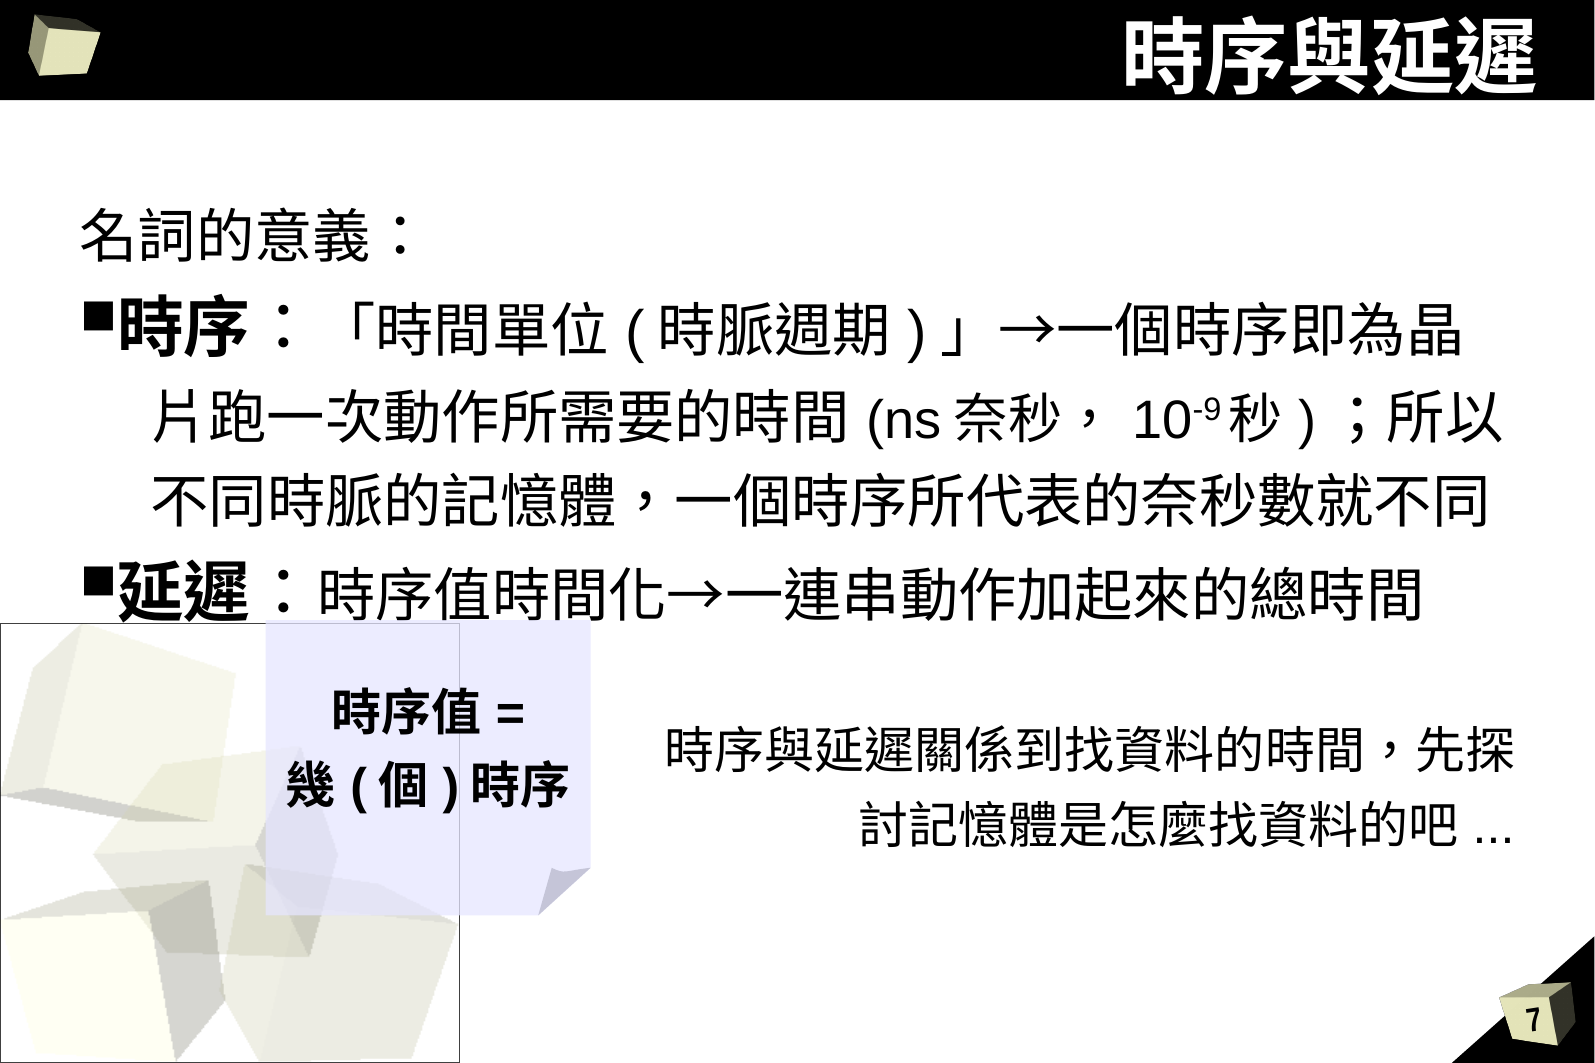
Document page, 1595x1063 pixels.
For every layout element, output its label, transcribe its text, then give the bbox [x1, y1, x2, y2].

list 名詞的意義： 時序：「時間單位(時脈週期)」→一個時序即為晶片跑一次動作所需要的時間(ns奈秒，10-9秒)；所以不同時脈的記憶體，一個時序所代表的奈秒數就不同 延遲：時序值時間化→一連串動作加起來的總時間 時序與延遲關係到找資料的時間，先探討記憶體是怎麼找資料的吧... [79, 189, 1515, 877]
picture [0, 622, 460, 1063]
text_box 時序值= 幾(個)時序 [265, 620, 591, 916]
title 時序與延遲 [113, 0, 1538, 102]
